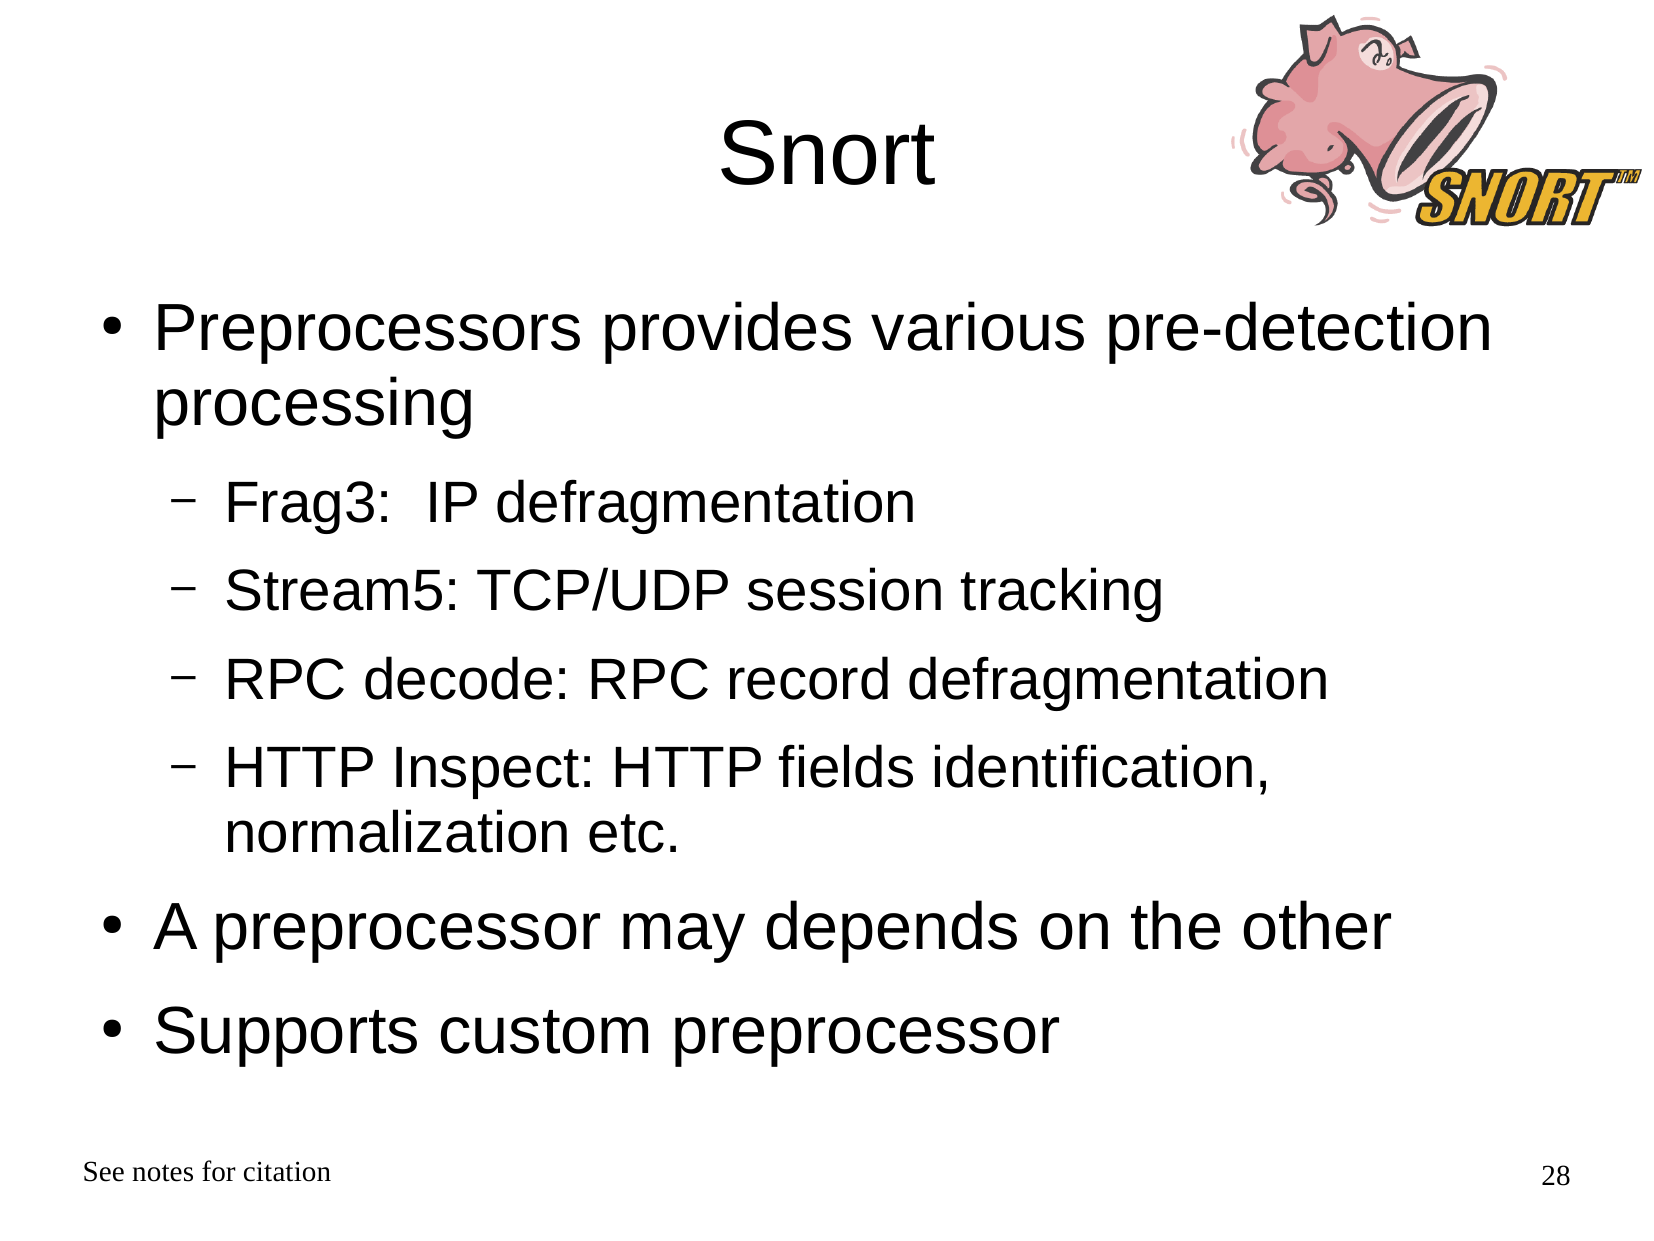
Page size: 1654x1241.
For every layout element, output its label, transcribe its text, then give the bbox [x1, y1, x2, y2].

picture [1222, 0, 1654, 241]
list Preprocessors provides various pre-detection processing Frag3: IP defragmentation Stream5: TCP/UDP session tracking RPC decode: RPC record defragmentation HTTP Inspect: HTTP fields identification, normalization etc. A preprocessor may depends on the other Supports custom preprocessor [82, 290, 1576, 1111]
title Snort [82, 49, 1571, 257]
